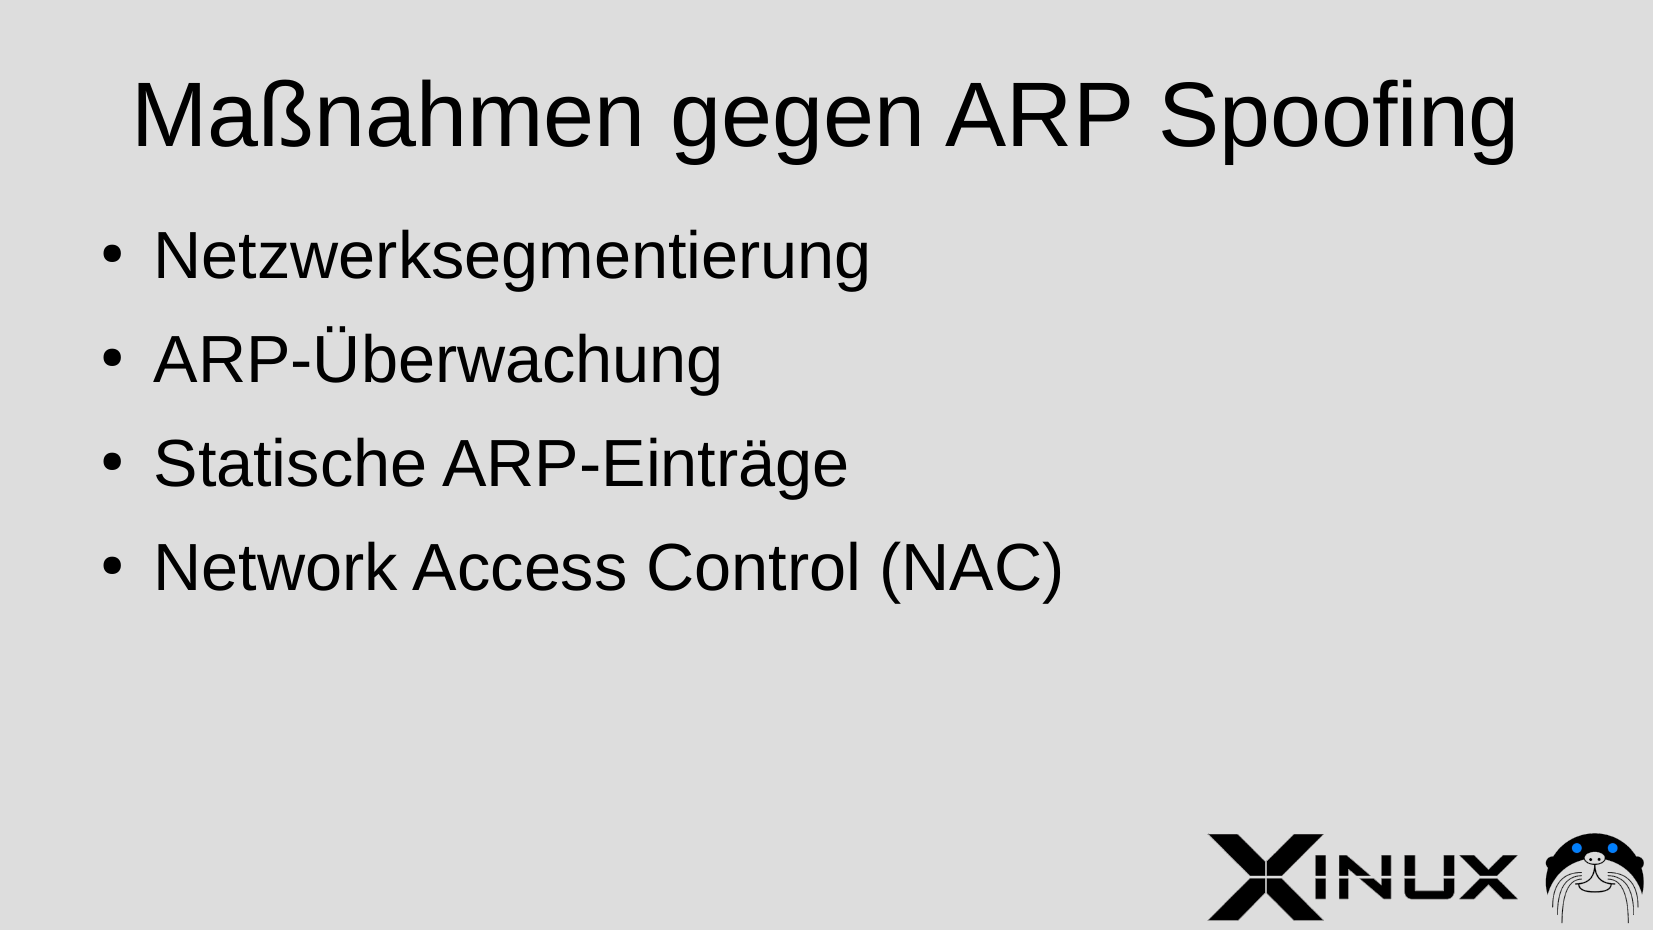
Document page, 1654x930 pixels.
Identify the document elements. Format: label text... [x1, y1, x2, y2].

list Netzwerksegmentierung ARP-Überwachung Statische ARP-Einträge Network Access Control (NAC) [82, 217, 1571, 757]
title Maßnahmen gegen ARP Spoofing [82, 37, 1571, 193]
picture [1200, 824, 1650, 930]
